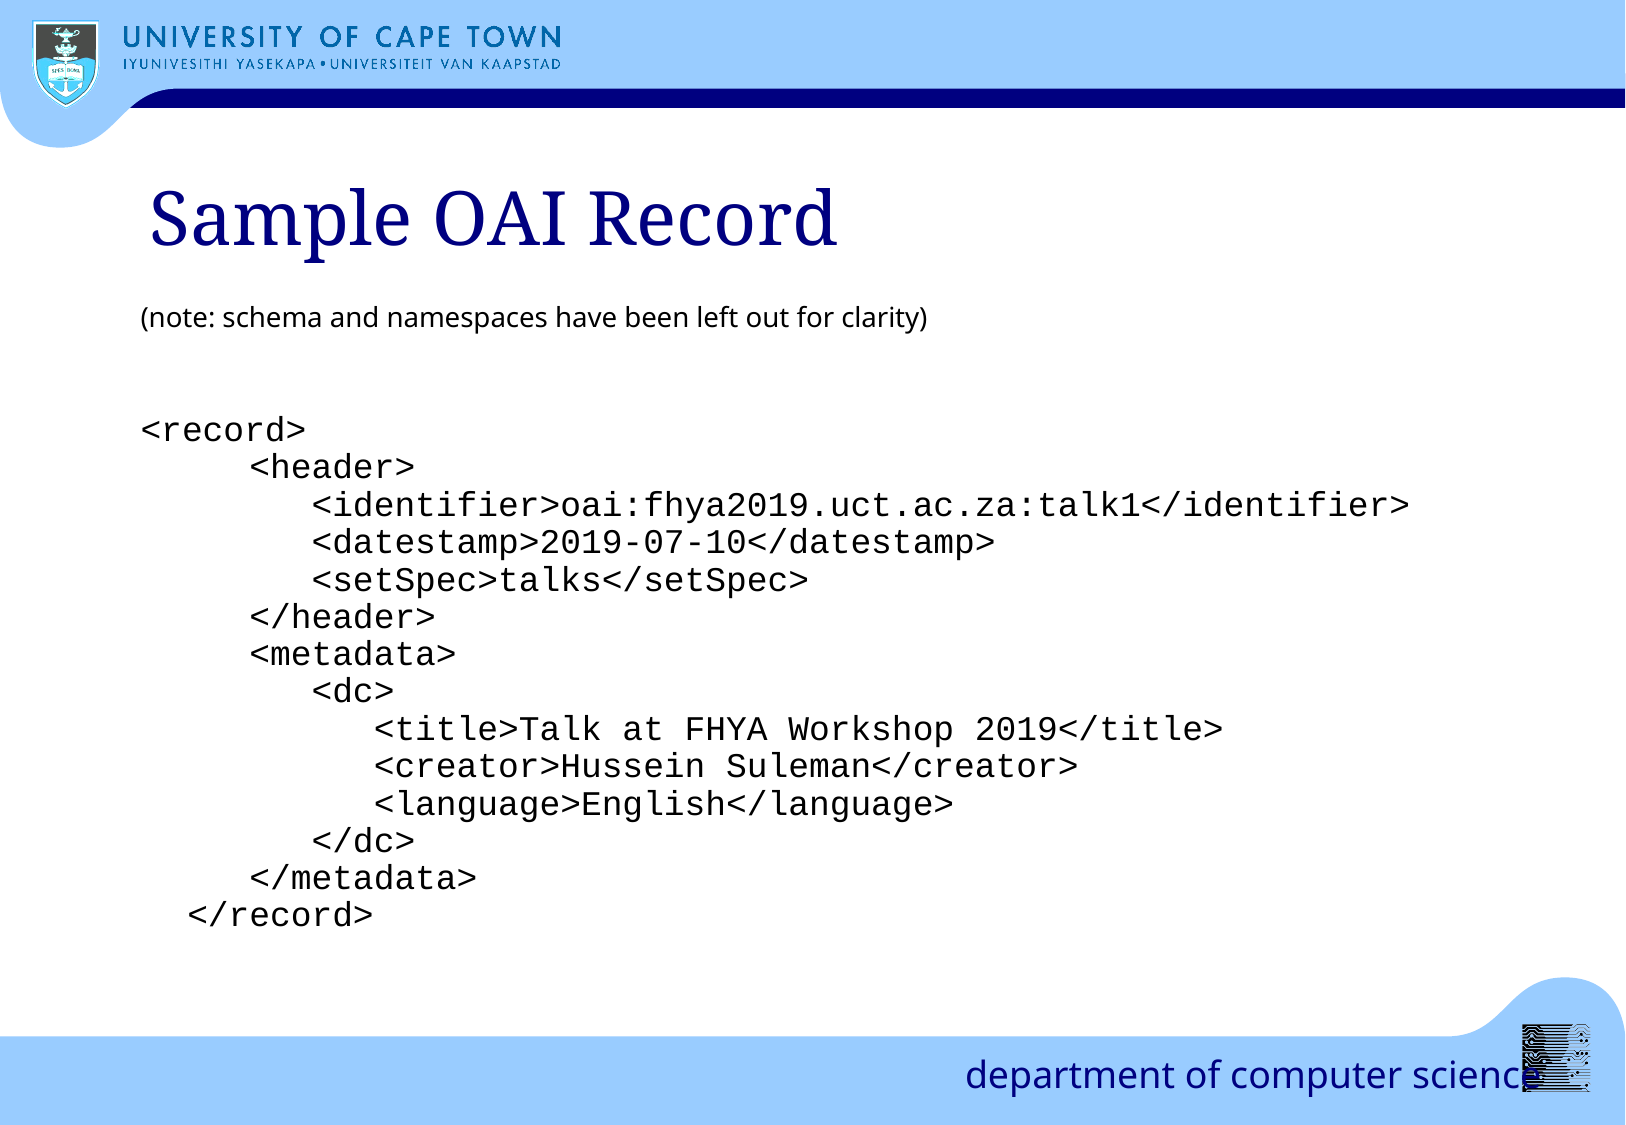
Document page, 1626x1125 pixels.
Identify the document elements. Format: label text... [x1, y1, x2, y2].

picture [120, 23, 563, 71]
picture [1522, 1024, 1591, 1092]
title Sample OAI Record [134, 140, 1571, 268]
list (note: schema and namespaces have been left out for clarity) <record> <header> <identifier>oai:fhya2019.uct.ac.za:talk1</identifier> <datestamp>2019-07-10</datestamp> <setSpec>talks</setSpec> </header> <metadata> <dc> <title>Talk at FHYA Workshop 2019</title> <creator>Hussein Suleman</creator> <language>English</language> </dc> </metadata> </record> [125, 296, 1570, 949]
picture [1526, 1070, 1536, 1076]
